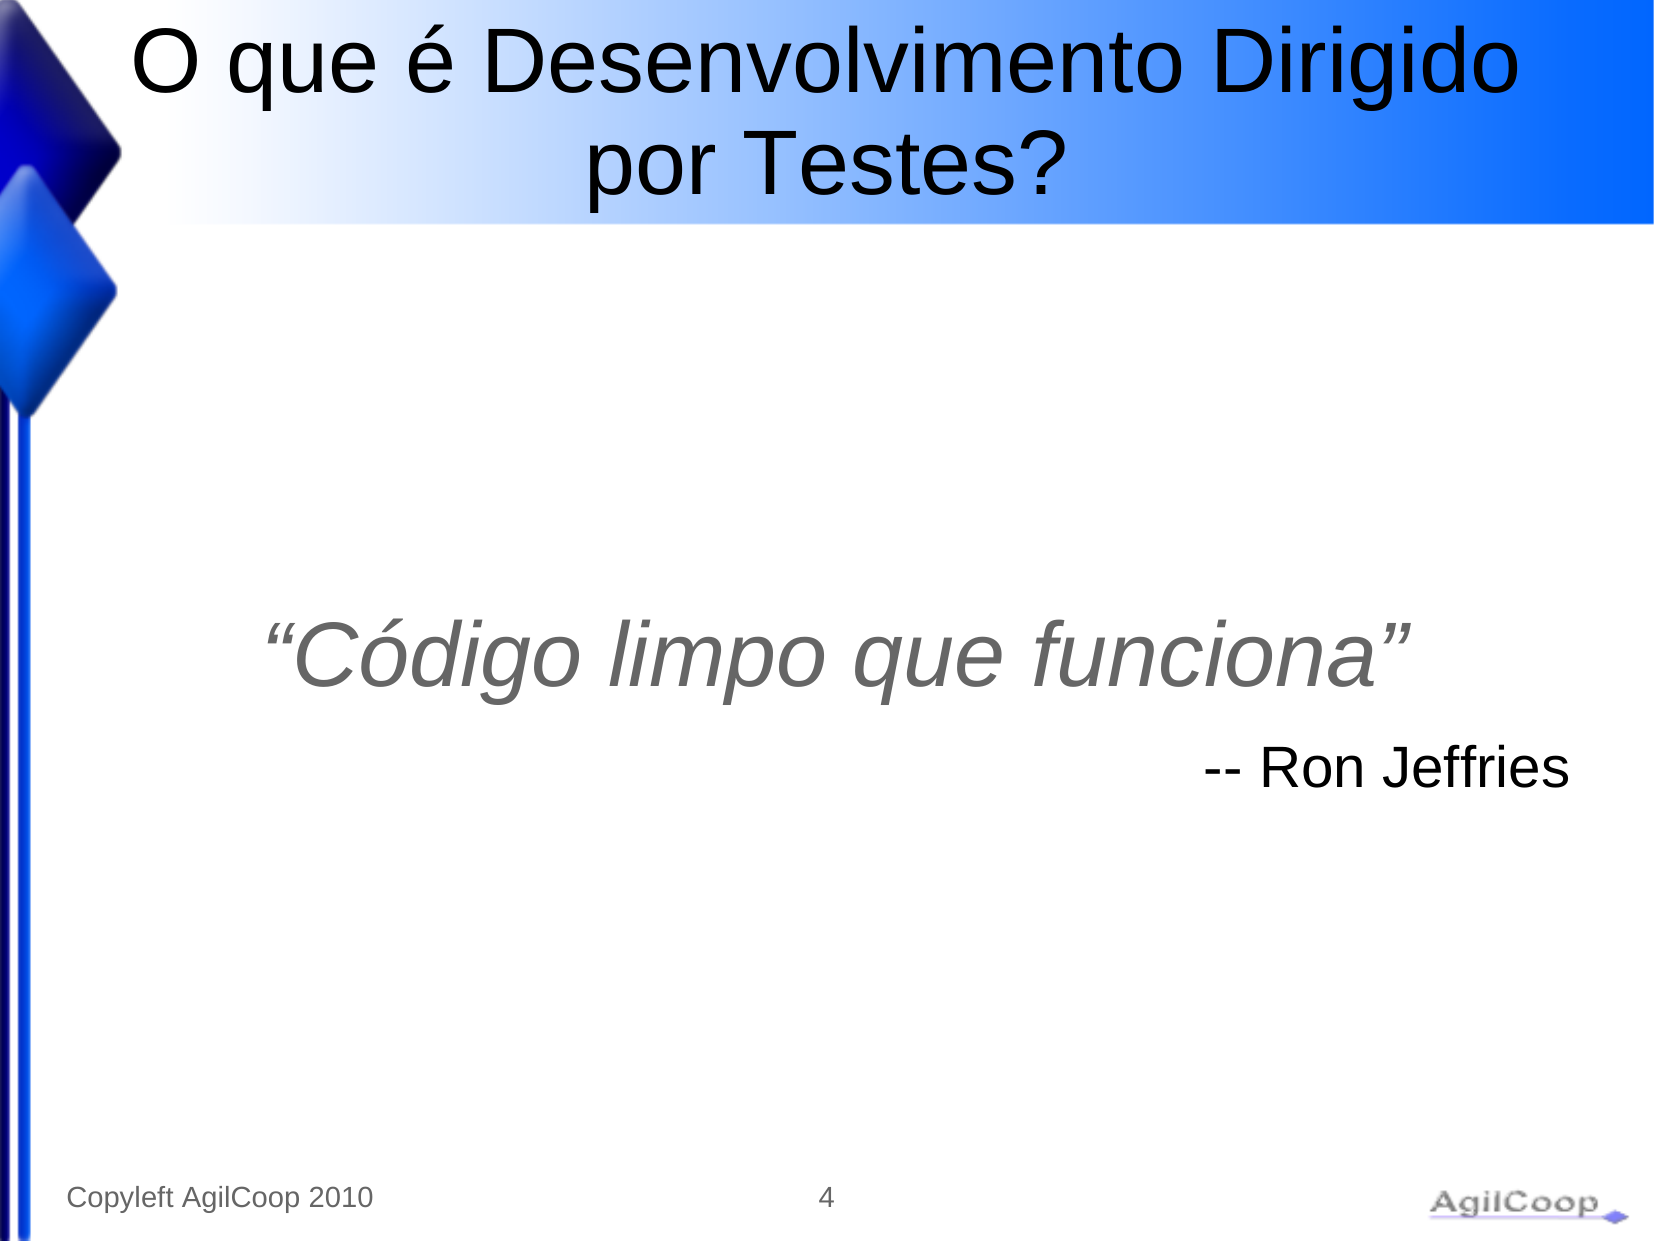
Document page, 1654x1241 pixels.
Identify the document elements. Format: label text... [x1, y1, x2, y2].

title O que é Desenvolvimento Dirigido por Testes? [82, 6, 1571, 218]
picture [0, 0, 1654, 1241]
list “Código limpo que funciona” -- Ron Jeffries [82, 290, 1571, 1109]
